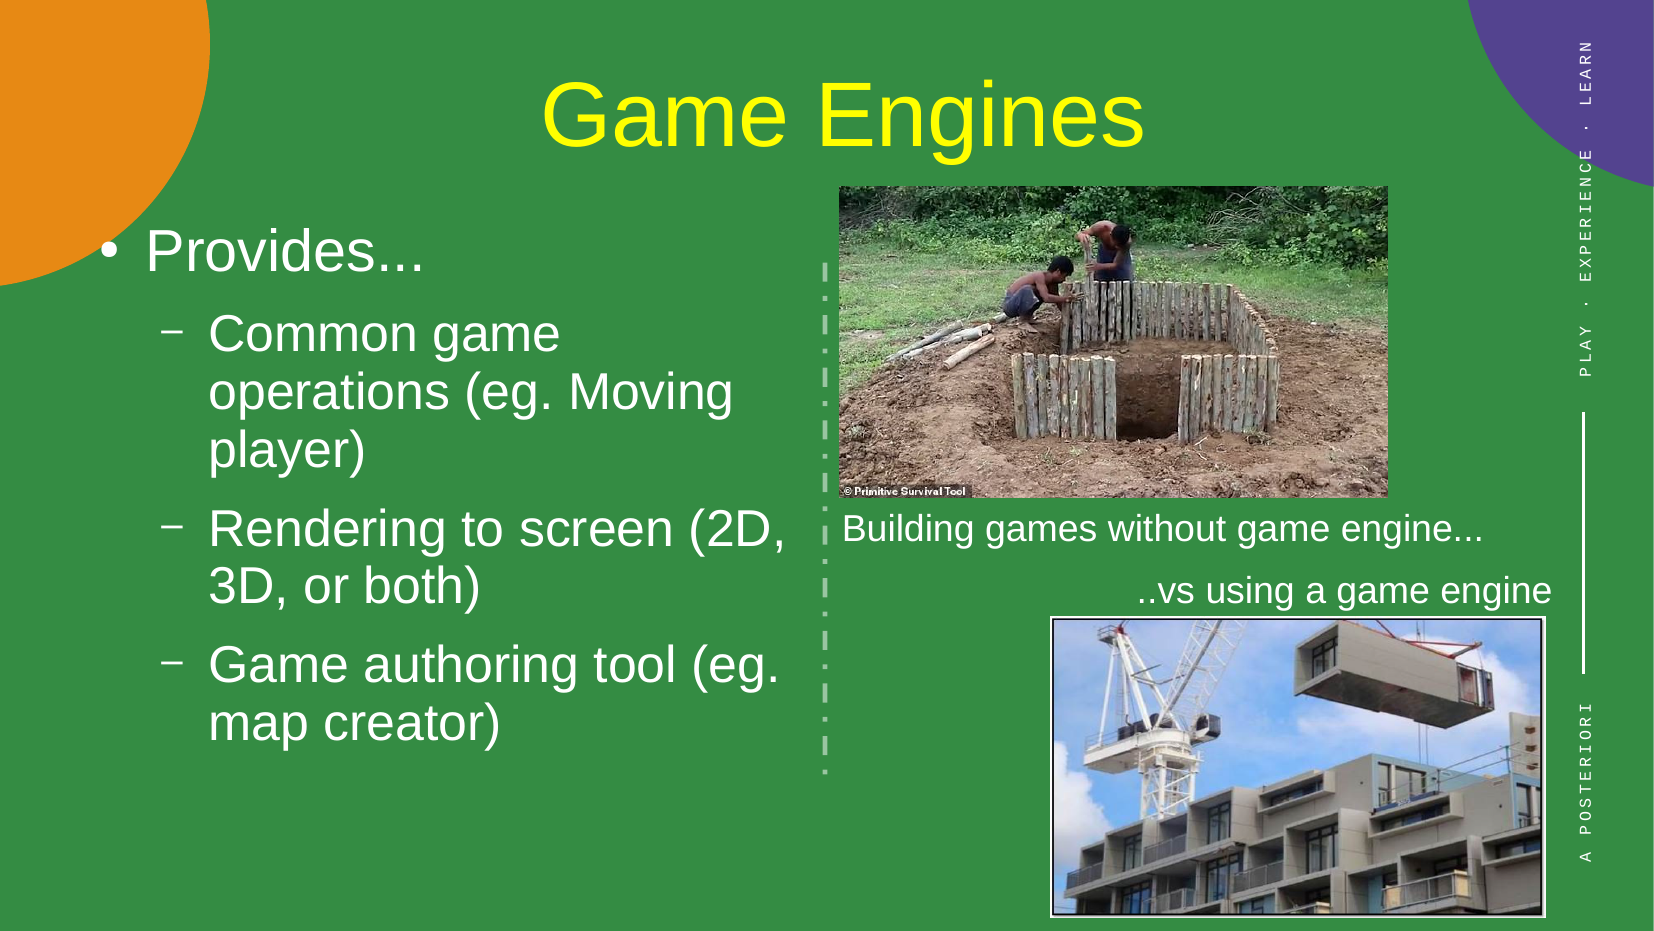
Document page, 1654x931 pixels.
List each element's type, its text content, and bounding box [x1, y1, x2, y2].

text_box Building games without game engine... [827, 499, 1540, 599]
list Provides... Common game operations (eg. Moving player) Rendering to screen (2D, 3D, or both) Game authoring tool (eg. map creator) [82, 217, 788, 758]
picture [1050, 662, 1546, 918]
picture [839, 186, 1388, 498]
text_box ..vs using a game engine [854, 562, 1568, 662]
title Game Engines [187, 37, 1501, 193]
